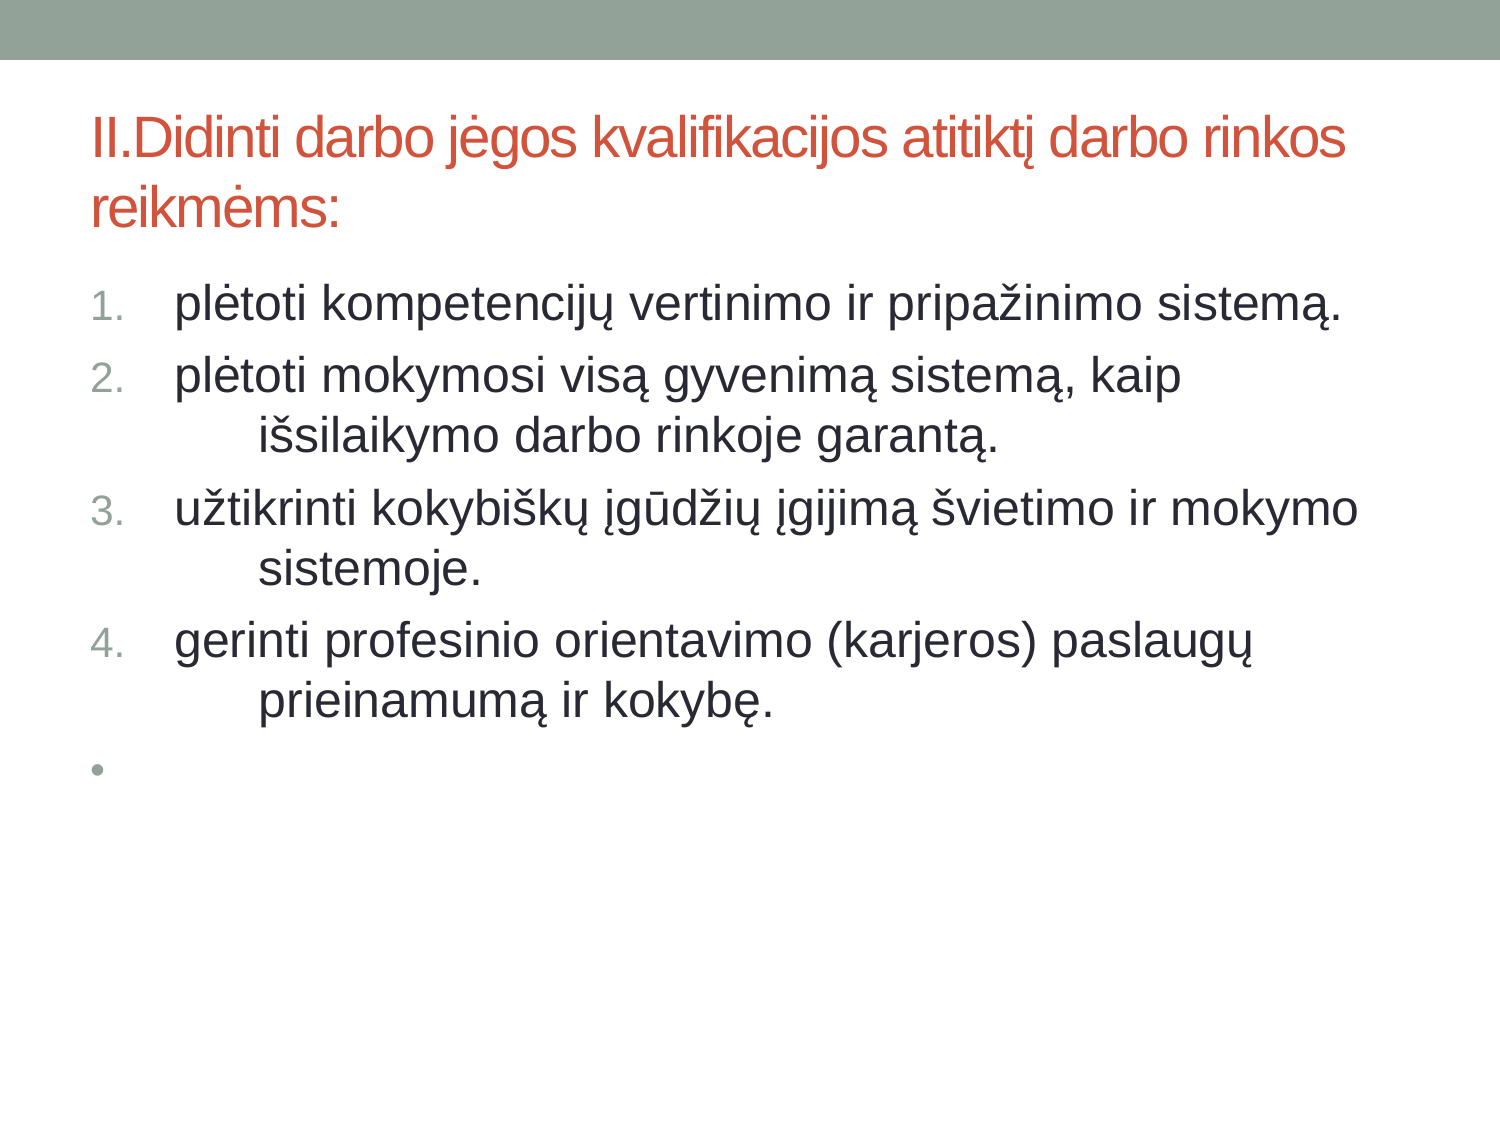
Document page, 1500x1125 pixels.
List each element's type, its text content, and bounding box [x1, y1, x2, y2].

title II.Didinti darbo jėgos kvalifikacijos atitiktį darbo rinkos reikmėms: [75, 87, 1426, 251]
list plėtoti kompetencijų vertinimo ir pripažinimo sistemą. plėtoti mokymosi visą gyvenimą sistemą, kaip išsilaikymo darbo rinkoje garantą. užtikrinti kokybiškų įgūdžių įgijimą švietimo ir mokymo sistemoje. gerinti profesinio orientavimo (karjeros) paslaugų prieinamumą ir kokybę. [75, 262, 1426, 1063]
